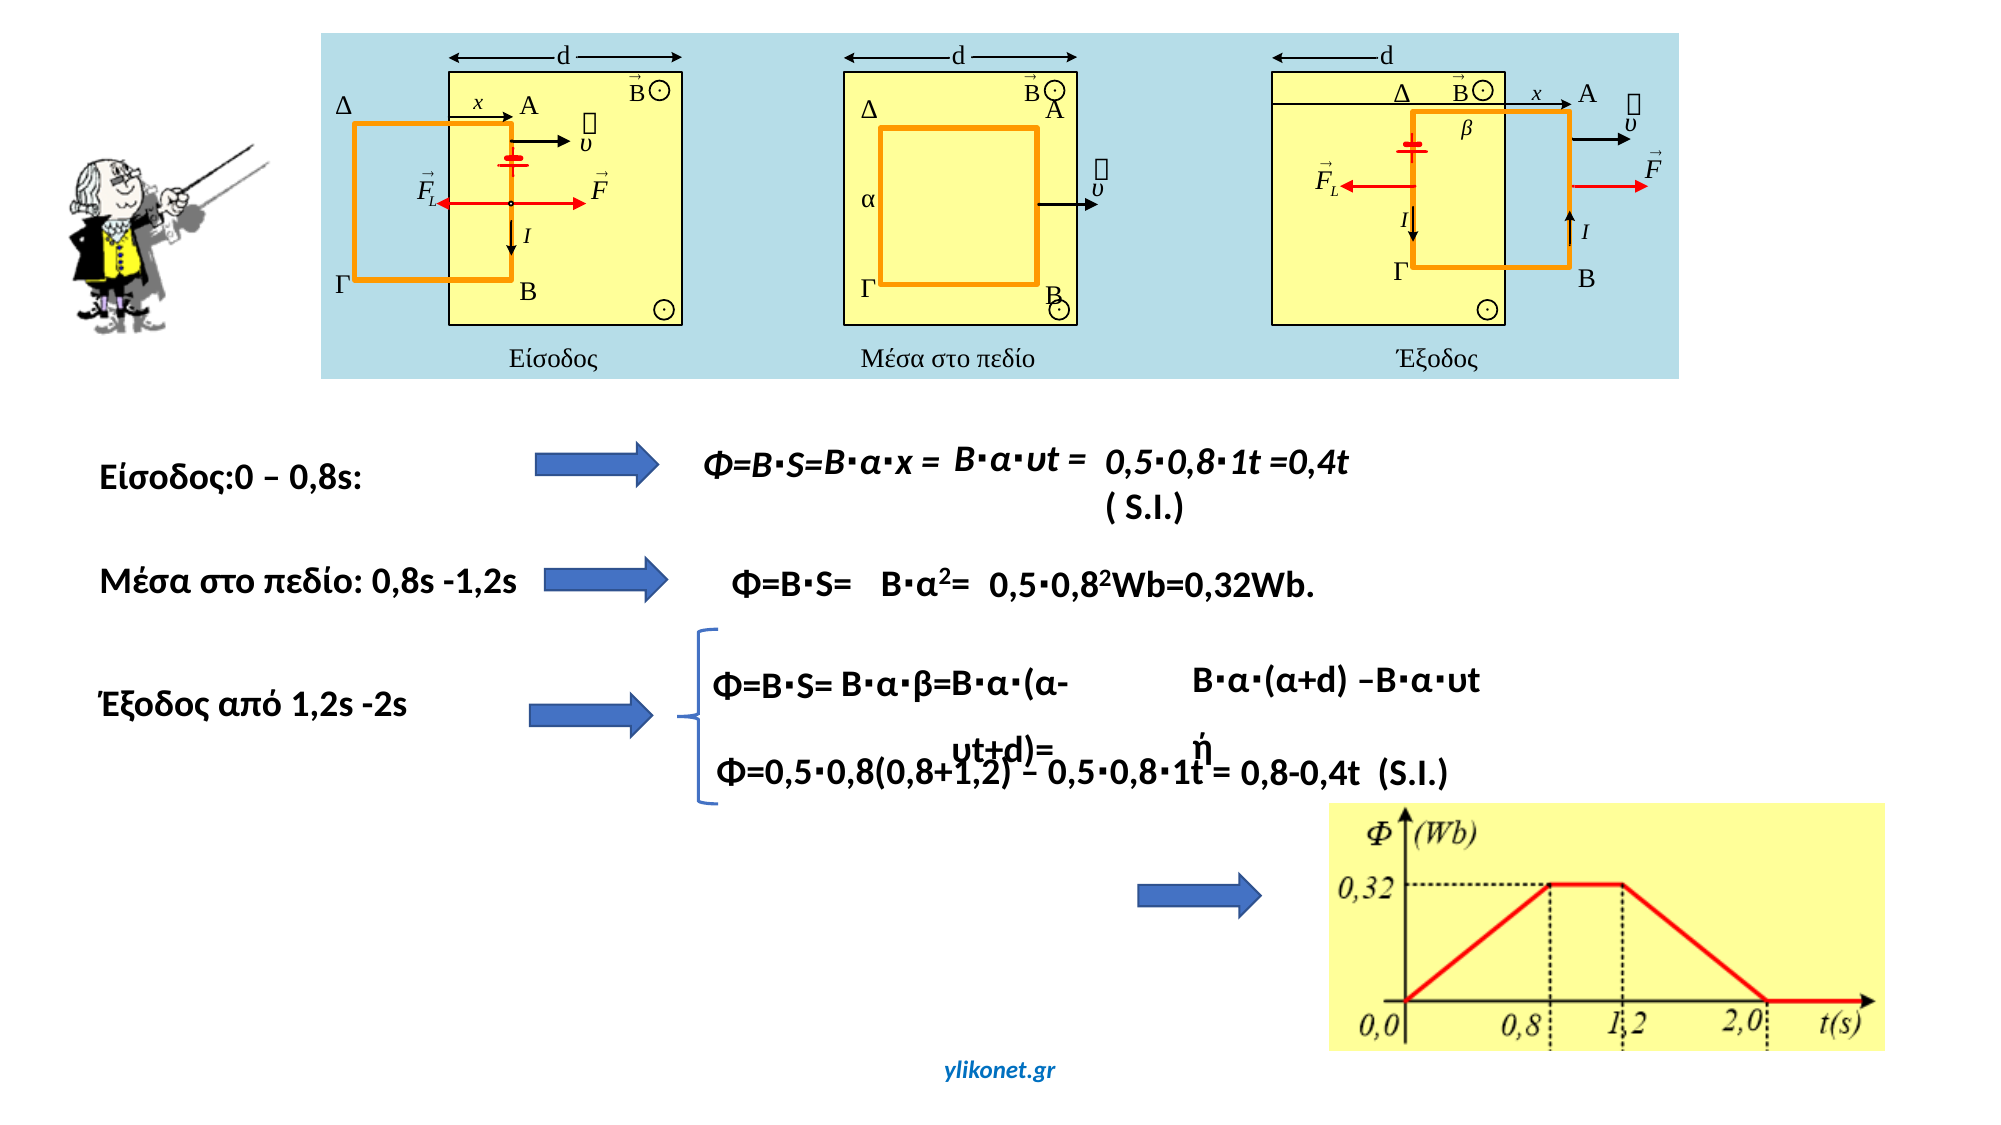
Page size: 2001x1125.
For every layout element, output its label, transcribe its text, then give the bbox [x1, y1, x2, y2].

text_box Β∙α∙(α-υt+d)= [936, 628, 1177, 717]
text_box Β∙α∙υt = [939, 426, 1130, 488]
text_box Φ=0,5∙0,8(0,8+1,2) – 0,5∙0,8∙1t = [701, 717, 1247, 800]
picture [1329, 803, 1885, 1051]
text_box Μέσα στο πεδίο: 0,8s -1,2s [84, 548, 536, 610]
text_box [529, 693, 653, 737]
text_box Είσοδος:0 – 0,8s: [84, 444, 487, 505]
text_box Β∙α∙x = [809, 429, 1000, 491]
text_box Β∙α∙β= [826, 629, 936, 712]
text_box Φ=Β∙S= [708, 528, 866, 611]
text_box 0,5∙0,8∙1t =0,4t ( S.Ι.) [1090, 429, 1459, 491]
text_box [535, 443, 659, 486]
text_box Β∙α∙(α+d) –Β∙α∙υt ή [1177, 625, 1533, 775]
text_box Φ=Β∙S= [687, 432, 850, 493]
picture [56, 139, 258, 332]
text_box [544, 558, 668, 602]
text_box 0,5∙0,82Wb=0,32Wb. [974, 530, 1330, 613]
chart [320, 32, 1680, 379]
text_box Έξοδος από 1,2s -2s [86, 671, 466, 732]
text_box Φ=Β∙S= [700, 631, 854, 713]
text_box ylikonet.gr [683, 1038, 1317, 1099]
text_box 0,8-0,4t (S.Ι.) [1247, 775, 1508, 800]
text_box [1138, 874, 1261, 918]
text_box Β∙α2= [866, 528, 985, 611]
